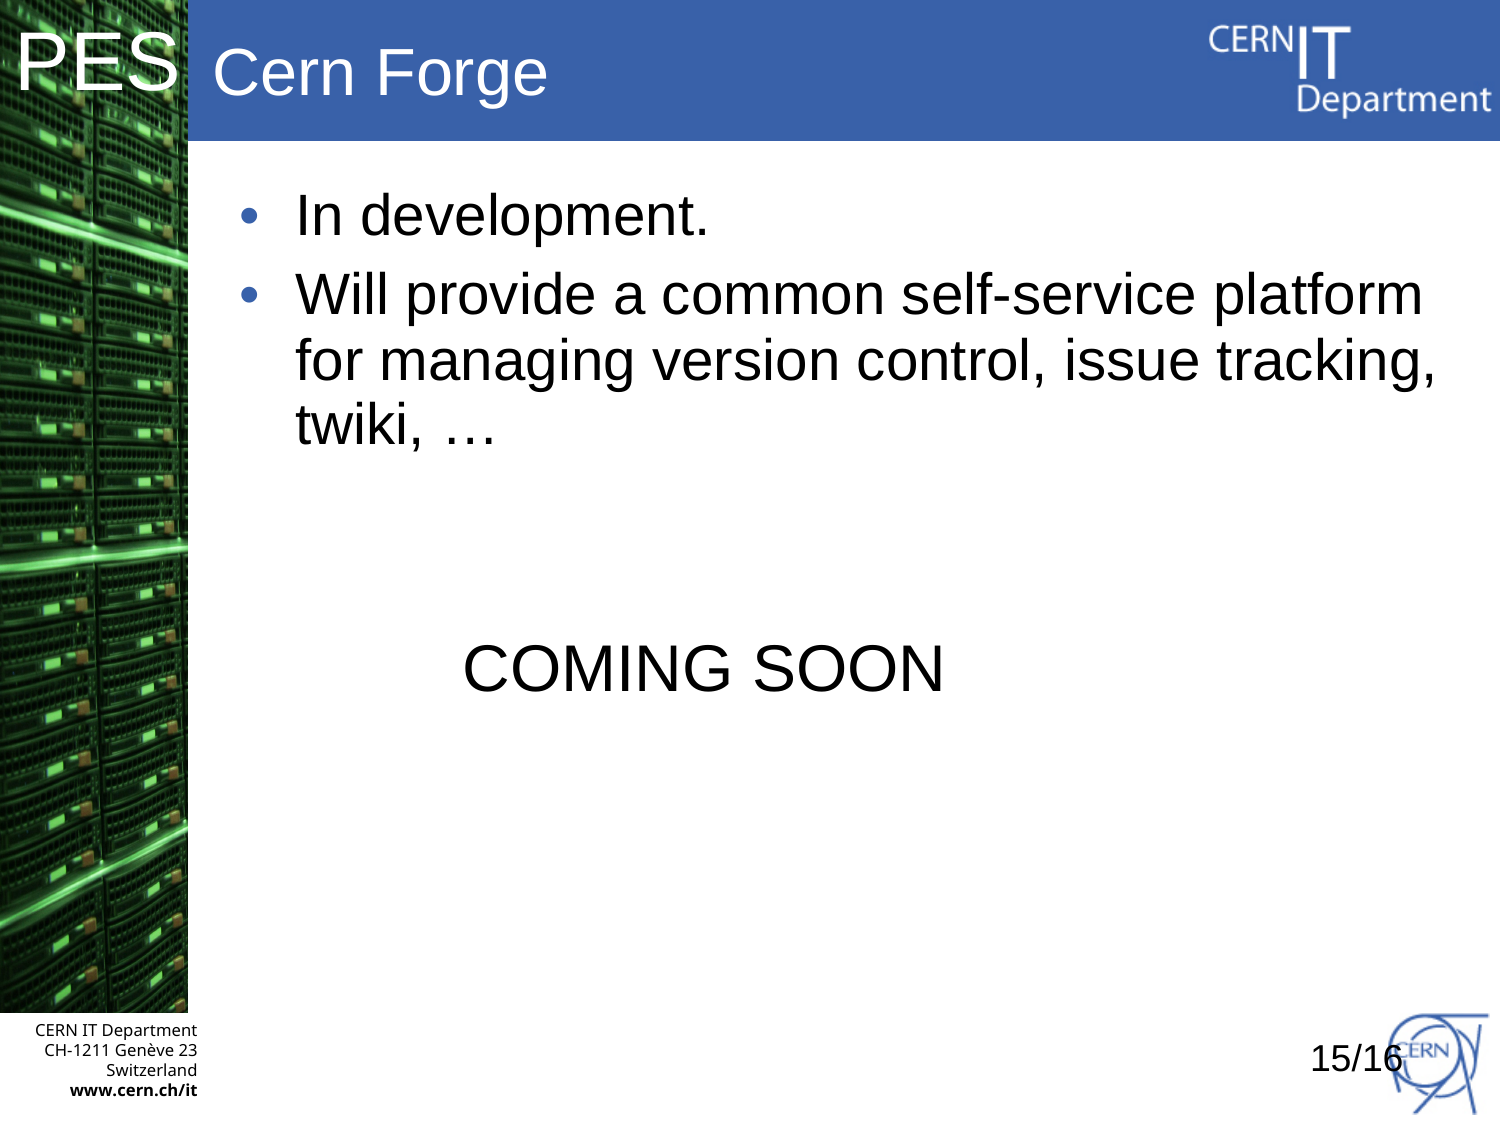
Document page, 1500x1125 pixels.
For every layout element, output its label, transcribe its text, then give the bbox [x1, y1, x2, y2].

title Cern Forge [212, 0, 1125, 160]
text_box <number>/16 [1165, 1026, 1419, 1097]
picture [0, 0, 212, 1013]
list In development. Will provide a common self-service platform for managing version control, issue tracking, twiki, … [224, 174, 1463, 828]
picture [1387, 1012, 1490, 1115]
text_box COMING SOON [262, 617, 970, 713]
picture [1125, 0, 1500, 141]
